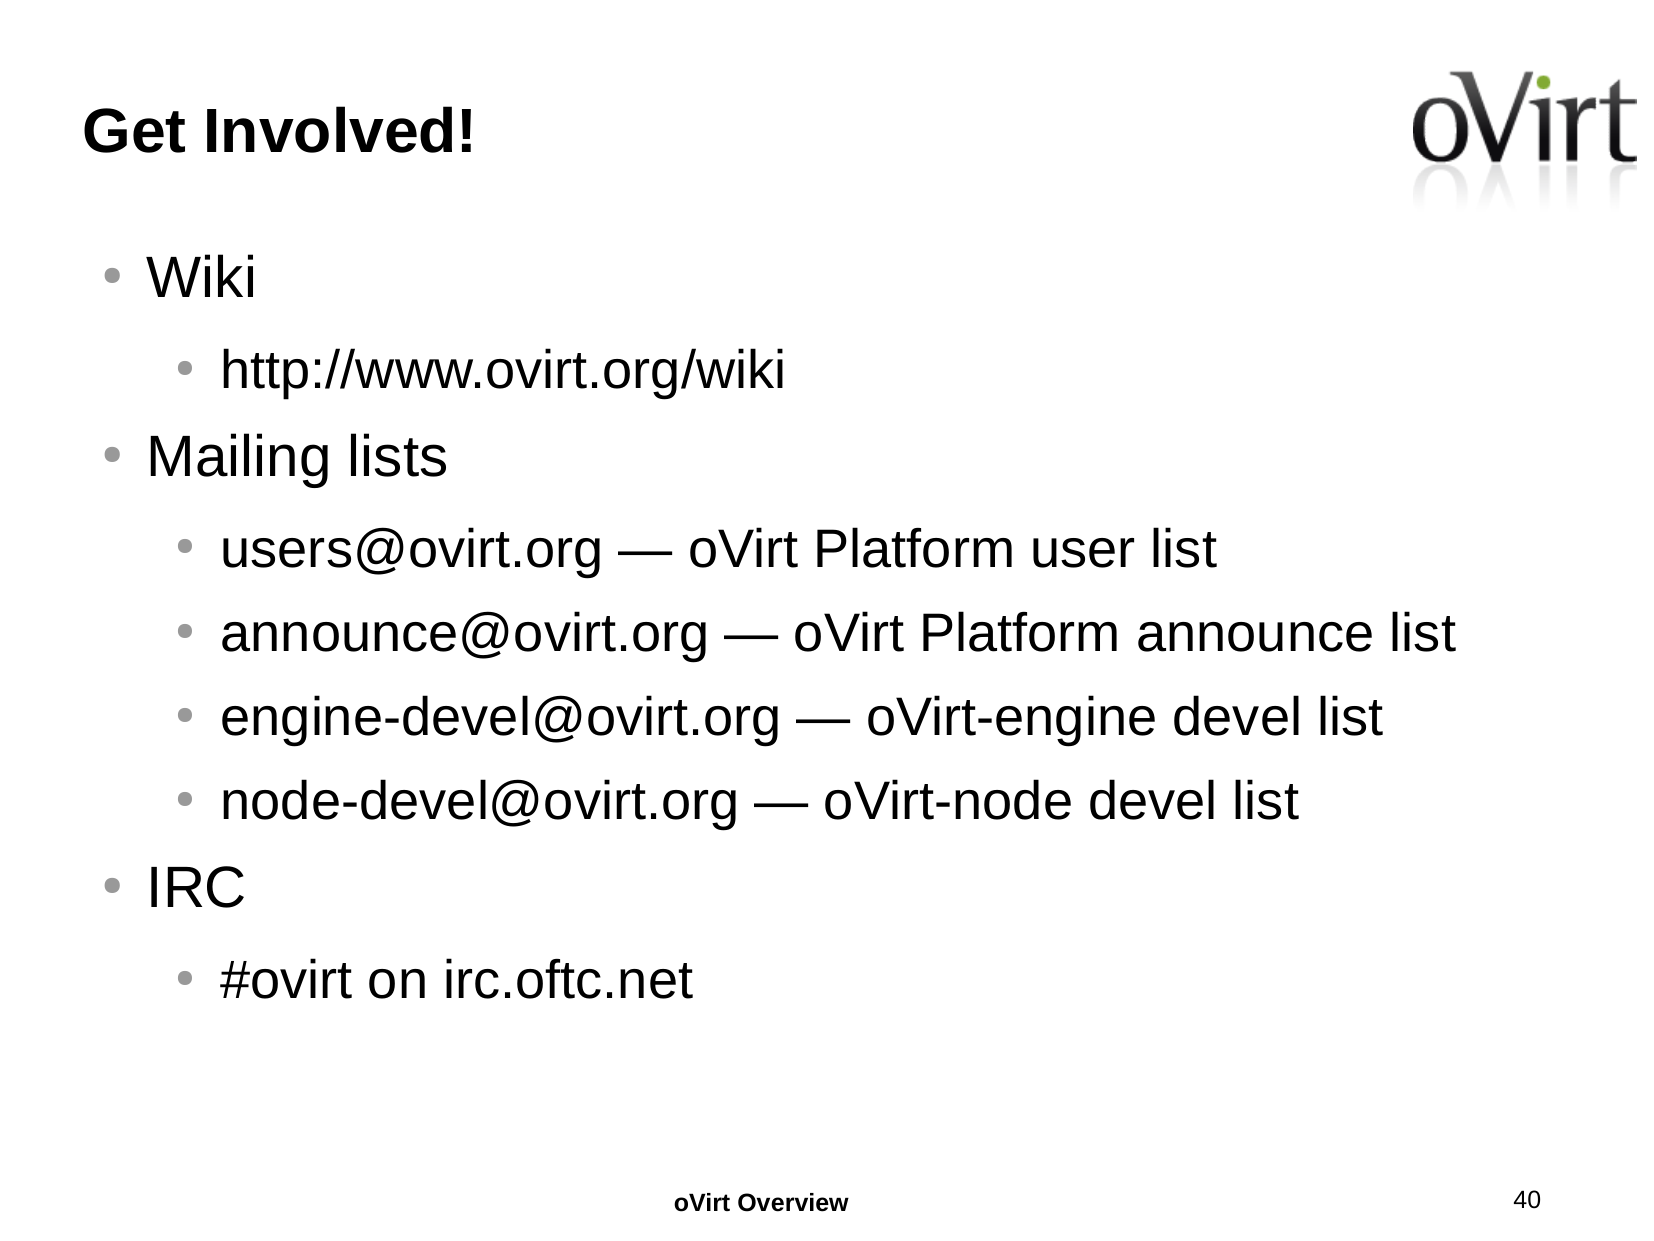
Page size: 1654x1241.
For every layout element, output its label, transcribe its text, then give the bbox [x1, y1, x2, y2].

title Get Involved! [82, 47, 1303, 216]
list Wiki http://www.ovirt.org/wiki Mailing lists users@ovirt.org — oVirt Platform user list announce@ovirt.org — oVirt Platform announce list engine-devel@ovirt.org — oVirt-engine devel list node-devel@ovirt.org — oVirt-node devel list IRC #ovirt on irc.oftc.net [86, 244, 1576, 1039]
picture [1413, 63, 1637, 212]
